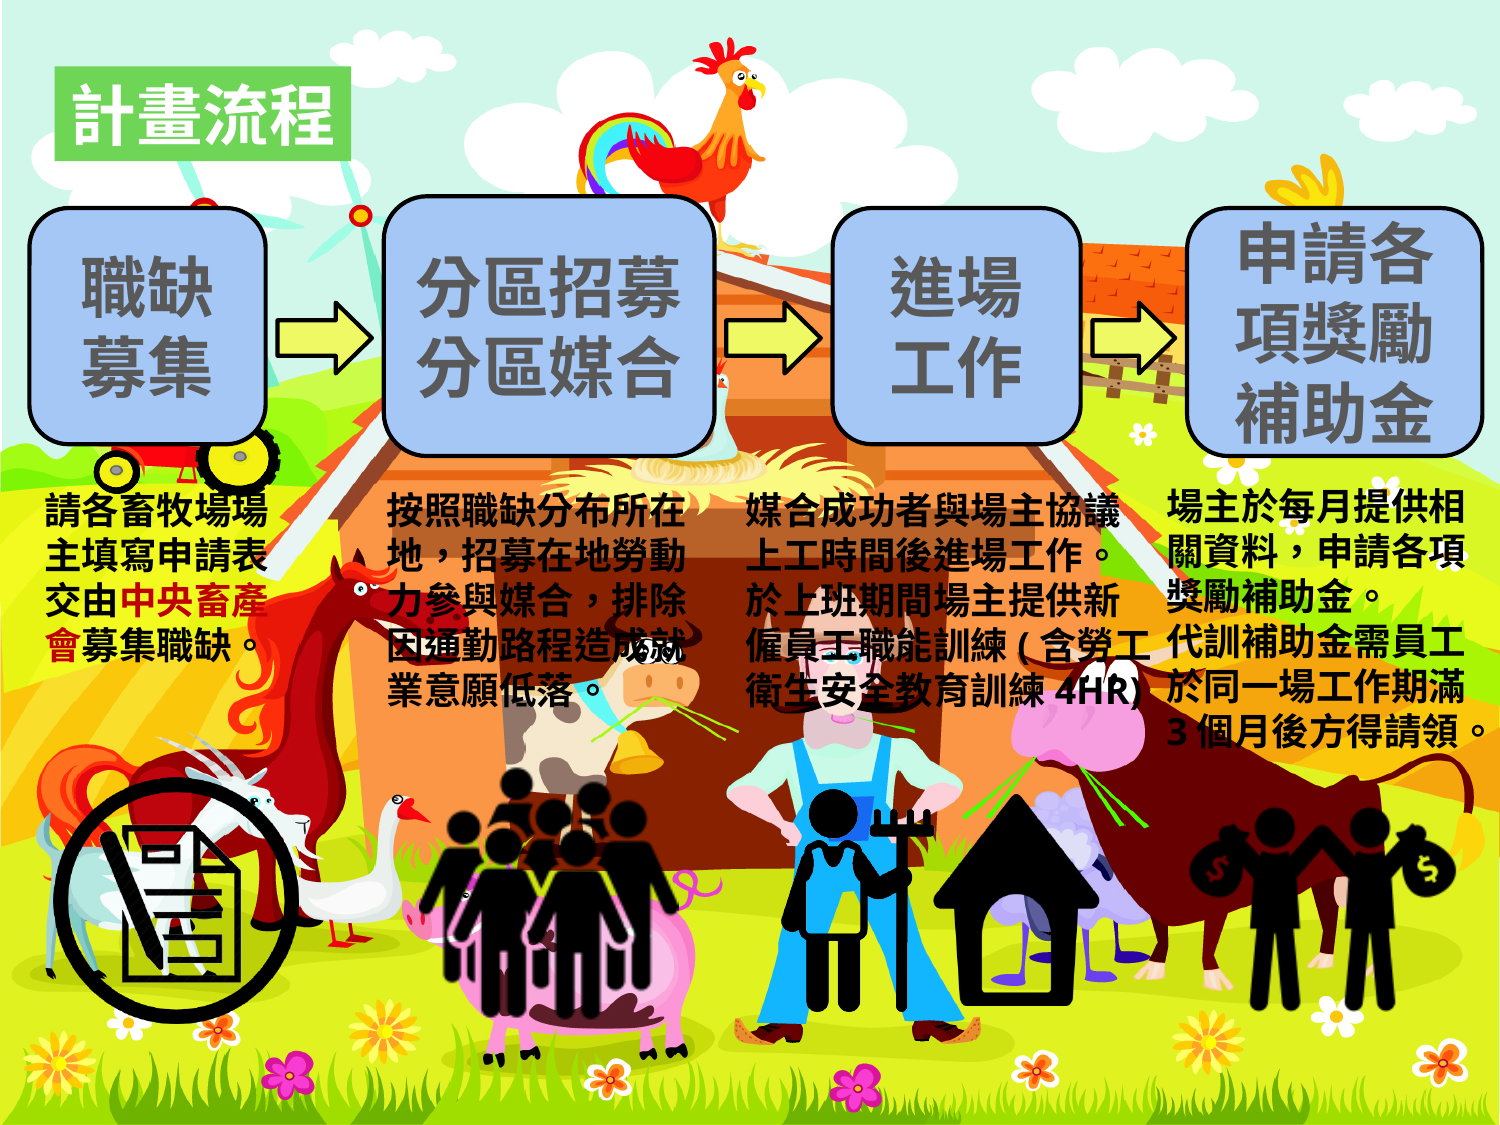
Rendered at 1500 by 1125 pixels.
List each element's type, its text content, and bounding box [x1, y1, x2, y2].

text_box [726, 302, 821, 374]
text_box 按照職缺分布所在地，招募在地勞動力參與媒合，排除因通勤路程造成就業意願低落。 [371, 479, 731, 720]
text_box 分區招募 分區媒合 [383, 196, 715, 457]
text_box 申請各項獎勵補助金 [1187, 208, 1483, 457]
picture [0, 0, 1500, 1125]
text_box 進場工作 [832, 207, 1081, 445]
text_box 媒合成功者與場主協議 上工時間後進場工作。 於上班期間場主提供新 僱員工職能訓練(含勞工 衛生安全教育訓練4HR) [731, 479, 1151, 720]
text_box 場主於每月提供相關資料，申請各項獎勵補助金。 代訓補助金需員工於同一場工作期滿3個月後方得請領。 [1151, 475, 1483, 761]
text_box 職缺 募集 [29, 207, 266, 445]
text_box [277, 302, 372, 374]
text_box 計畫流程 [54, 66, 352, 162]
text_box [1092, 302, 1176, 374]
text_box 請各畜牧場場主填寫申請表交由中央畜產會募集職缺。 [29, 479, 313, 675]
